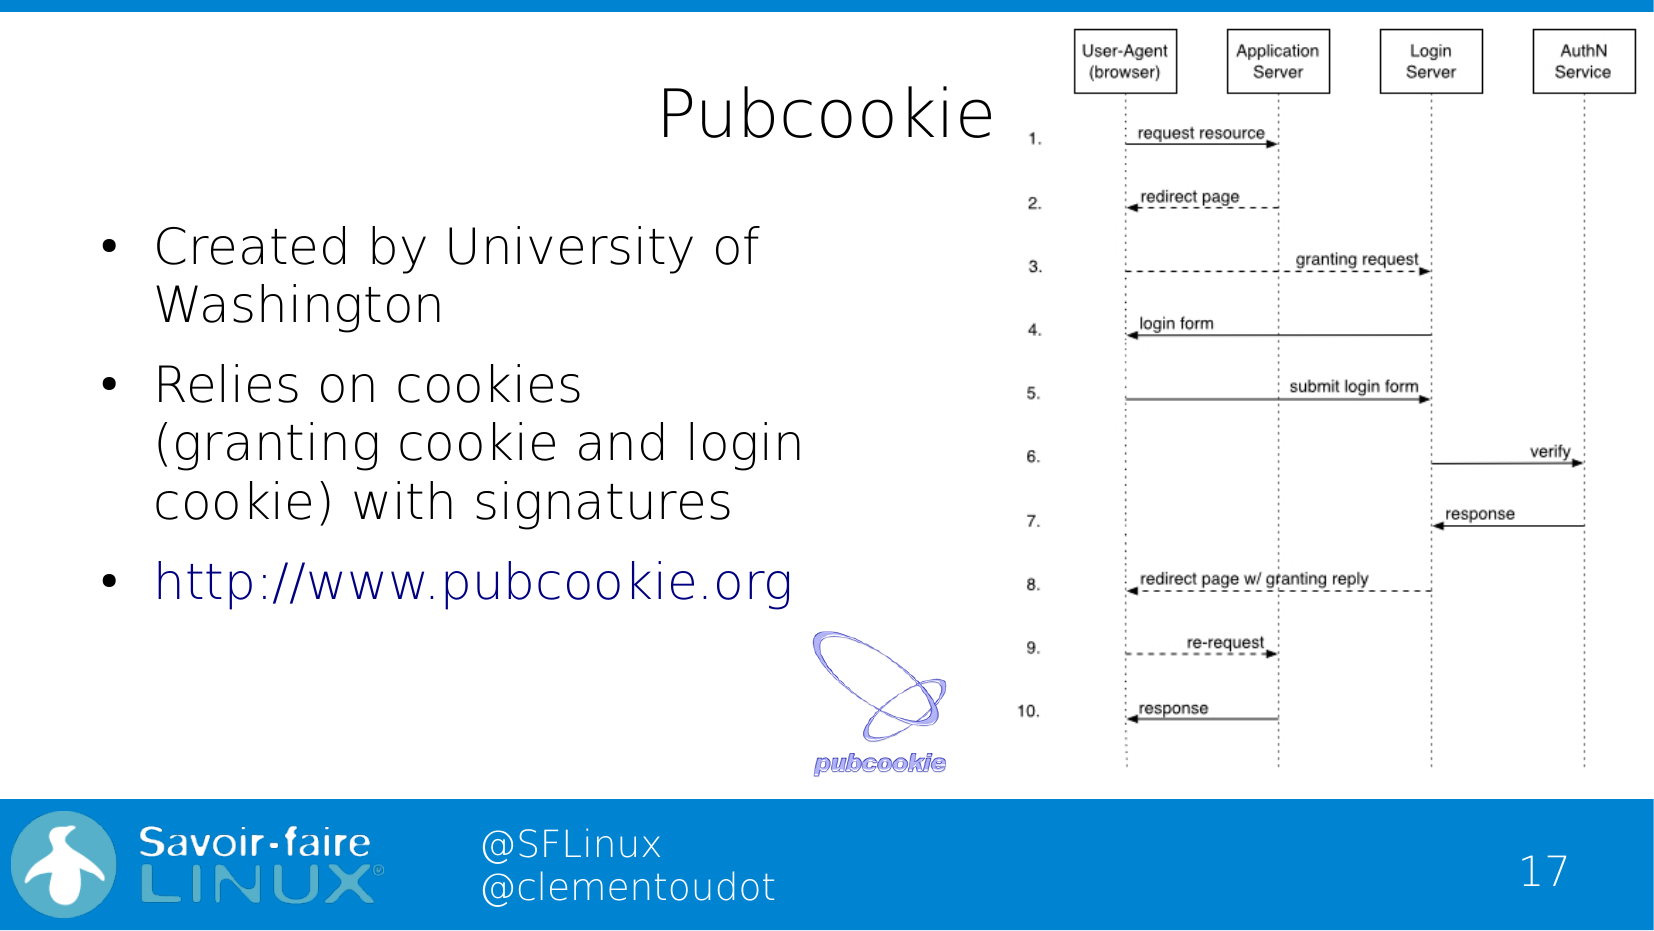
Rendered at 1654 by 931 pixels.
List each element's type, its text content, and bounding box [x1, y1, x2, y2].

picture [11, 811, 384, 918]
picture [803, 625, 957, 780]
list Created by University of Washington Relies on cookies (granting cookie and login cookie) with signatures http://www.pubcookie.org [82, 217, 809, 758]
title Pubcookie [82, 37, 1002, 193]
picture [1002, 22, 1642, 780]
